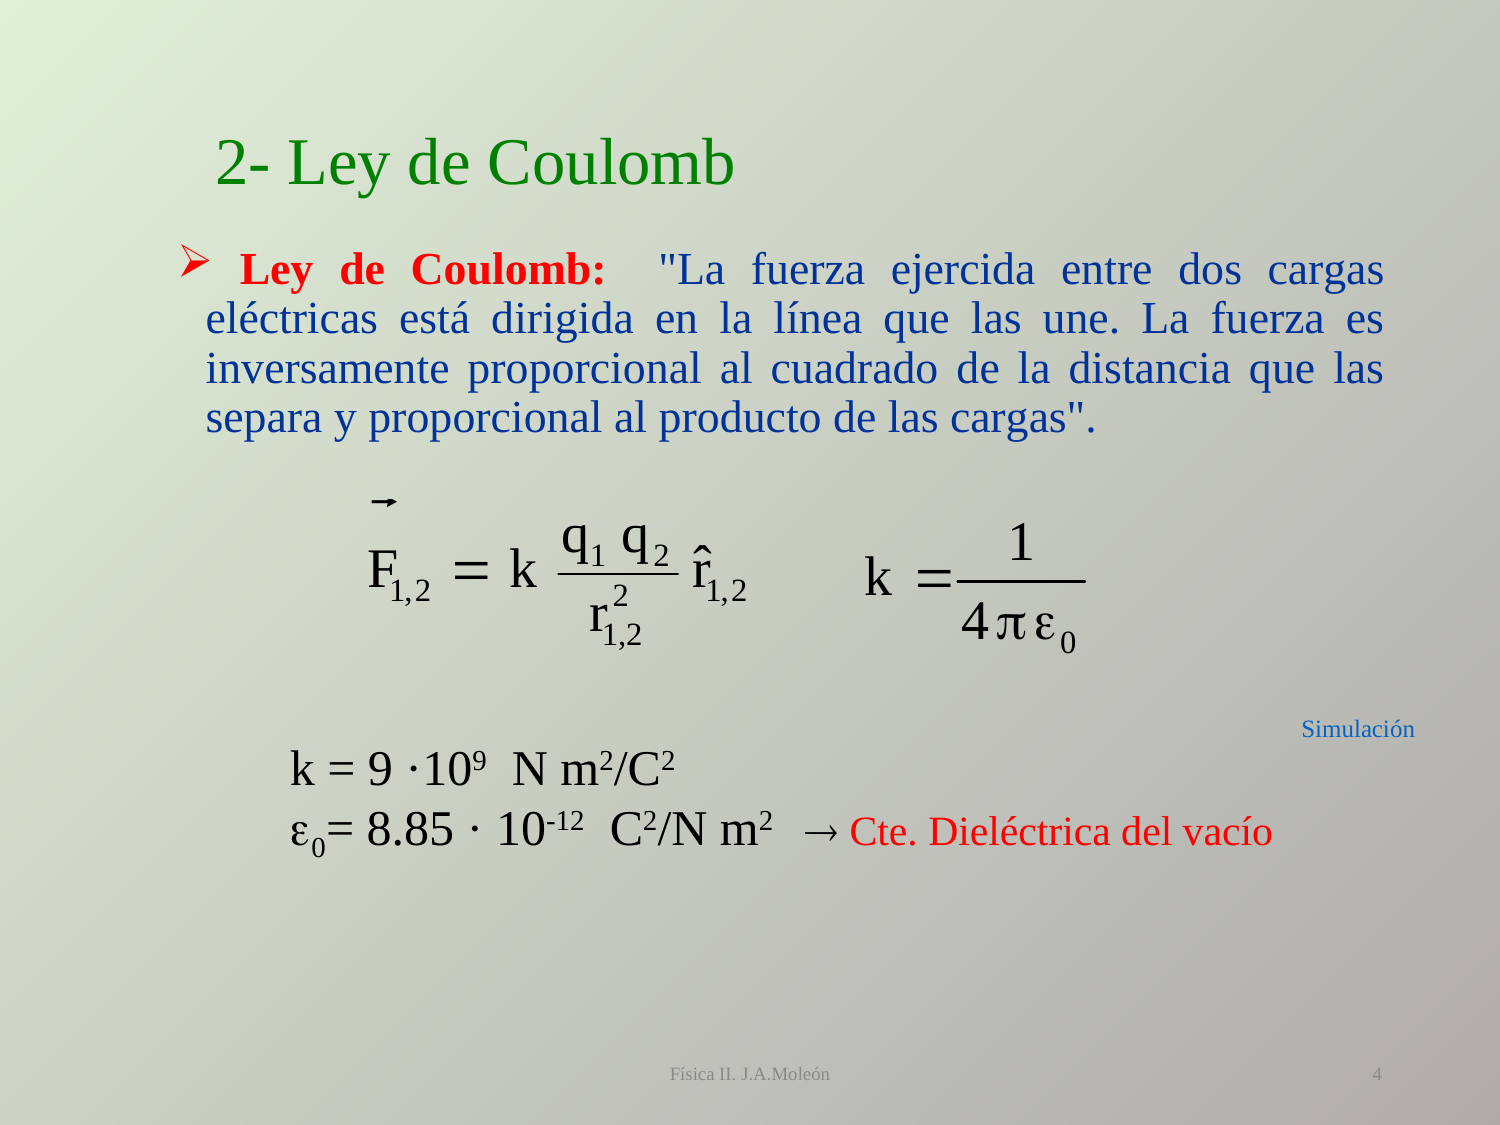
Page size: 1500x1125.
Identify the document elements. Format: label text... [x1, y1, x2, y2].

title 2- Ley de Coulomb [200, 87, 1476, 240]
list Ley de Coulomb: "La fuerza ejercida entre dos cargas eléctricas está dirigida en la línea que las une. La fuerza es inversamente proporcional al cuadrado de la distancia que las separa y proporcional al producto de las cargas". [162, 237, 1400, 563]
text_box <número> [1059, 1042, 1397, 1103]
text_box Simulación [1246, 704, 1471, 751]
chart [358, 499, 756, 663]
text_box k = 9 ·109 N m2/C2 0= 8.85 · 10-12 C2/N m2  Cte. Dieléctrica del vacío [275, 727, 1376, 872]
text_box Física II. J.A.Moleón [496, 1042, 1004, 1103]
chart [856, 507, 1114, 666]
